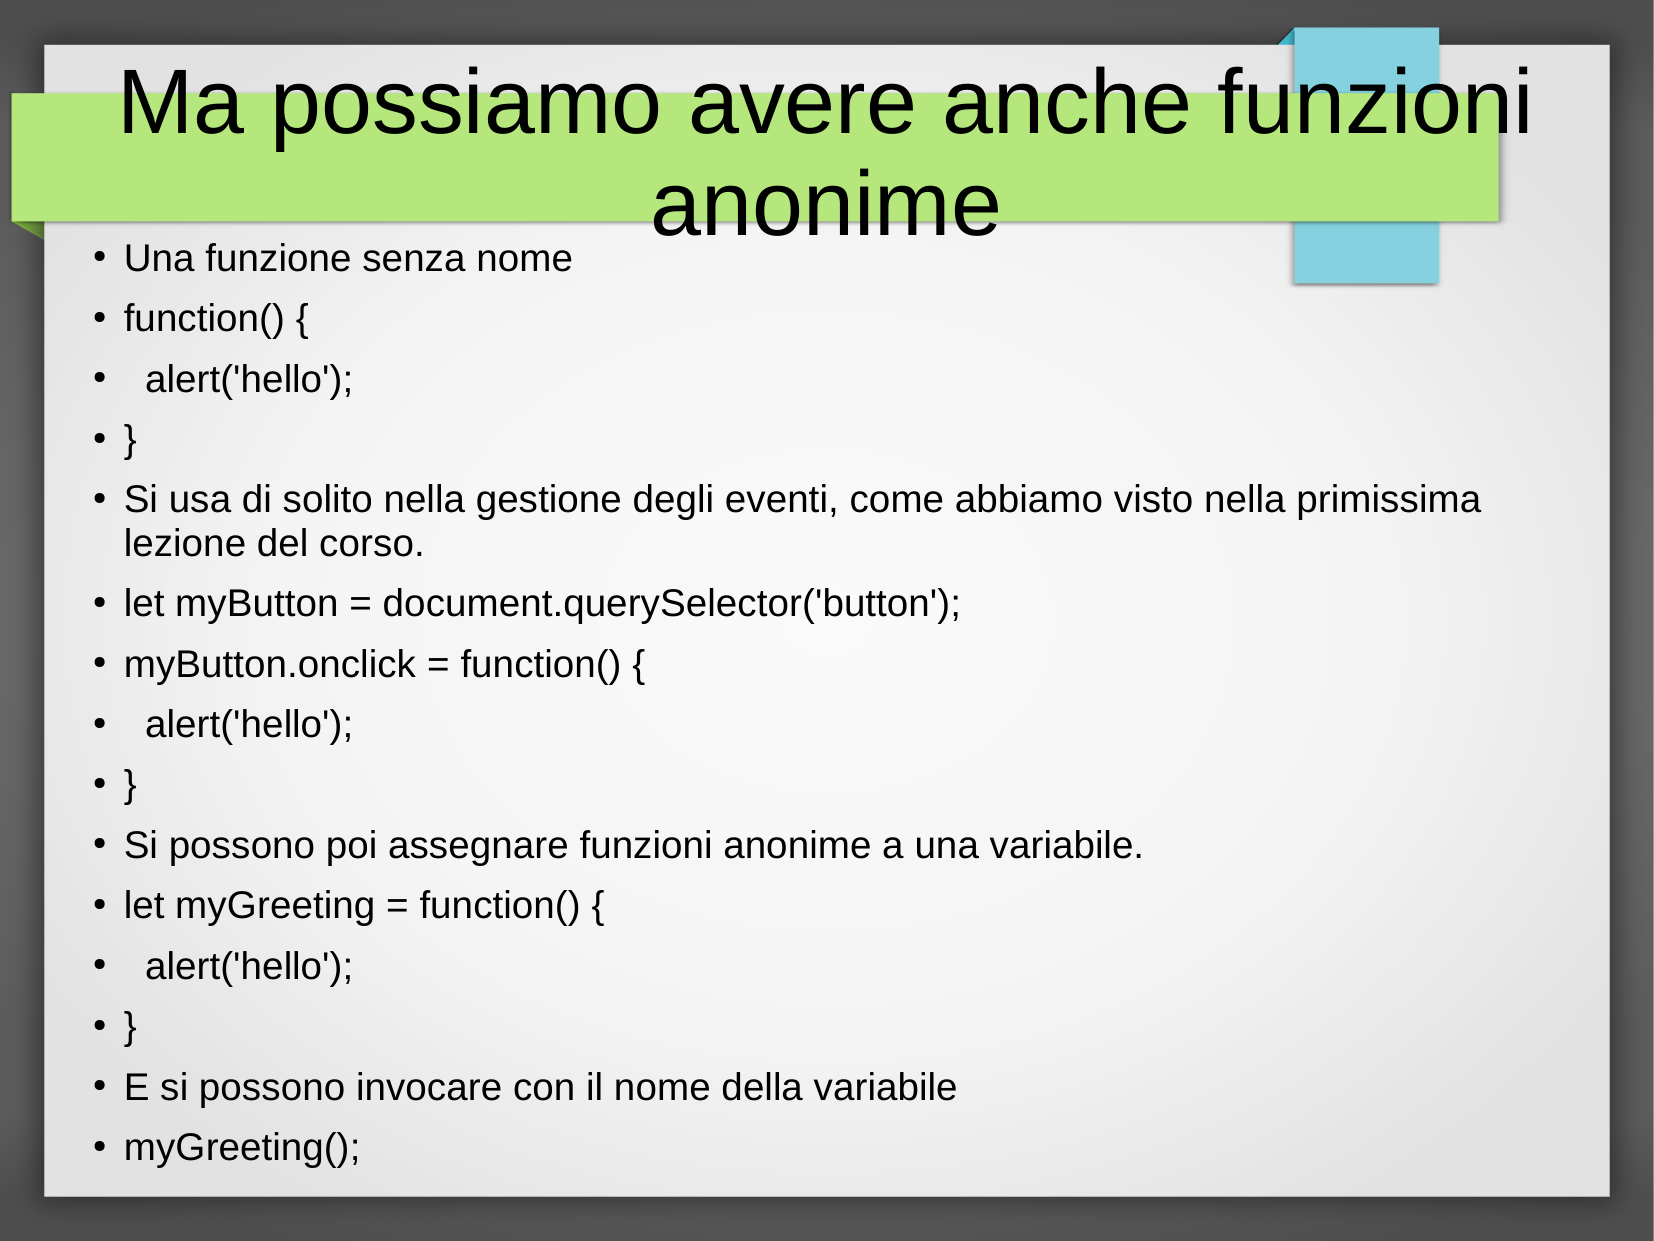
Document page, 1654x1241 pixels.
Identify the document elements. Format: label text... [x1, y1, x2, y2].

list Una funzione senza nome function() { alert('hello'); } Si usa di solito nella gestione degli eventi, come abbiamo visto nella primissima lezione del corso. let myButton = document.querySelector('button'); myButton.onclick = function() { alert('hello'); } Si possono poi assegnare funzioni anonime a una variabile. let myGreeting = function() { alert('hello'); } E si possono invocare con il nome della variabile myGreeting(); [82, 236, 1571, 1170]
picture [0, 0, 1654, 1241]
title Ma possiamo avere anche funzioni anonime [82, 49, 1571, 236]
